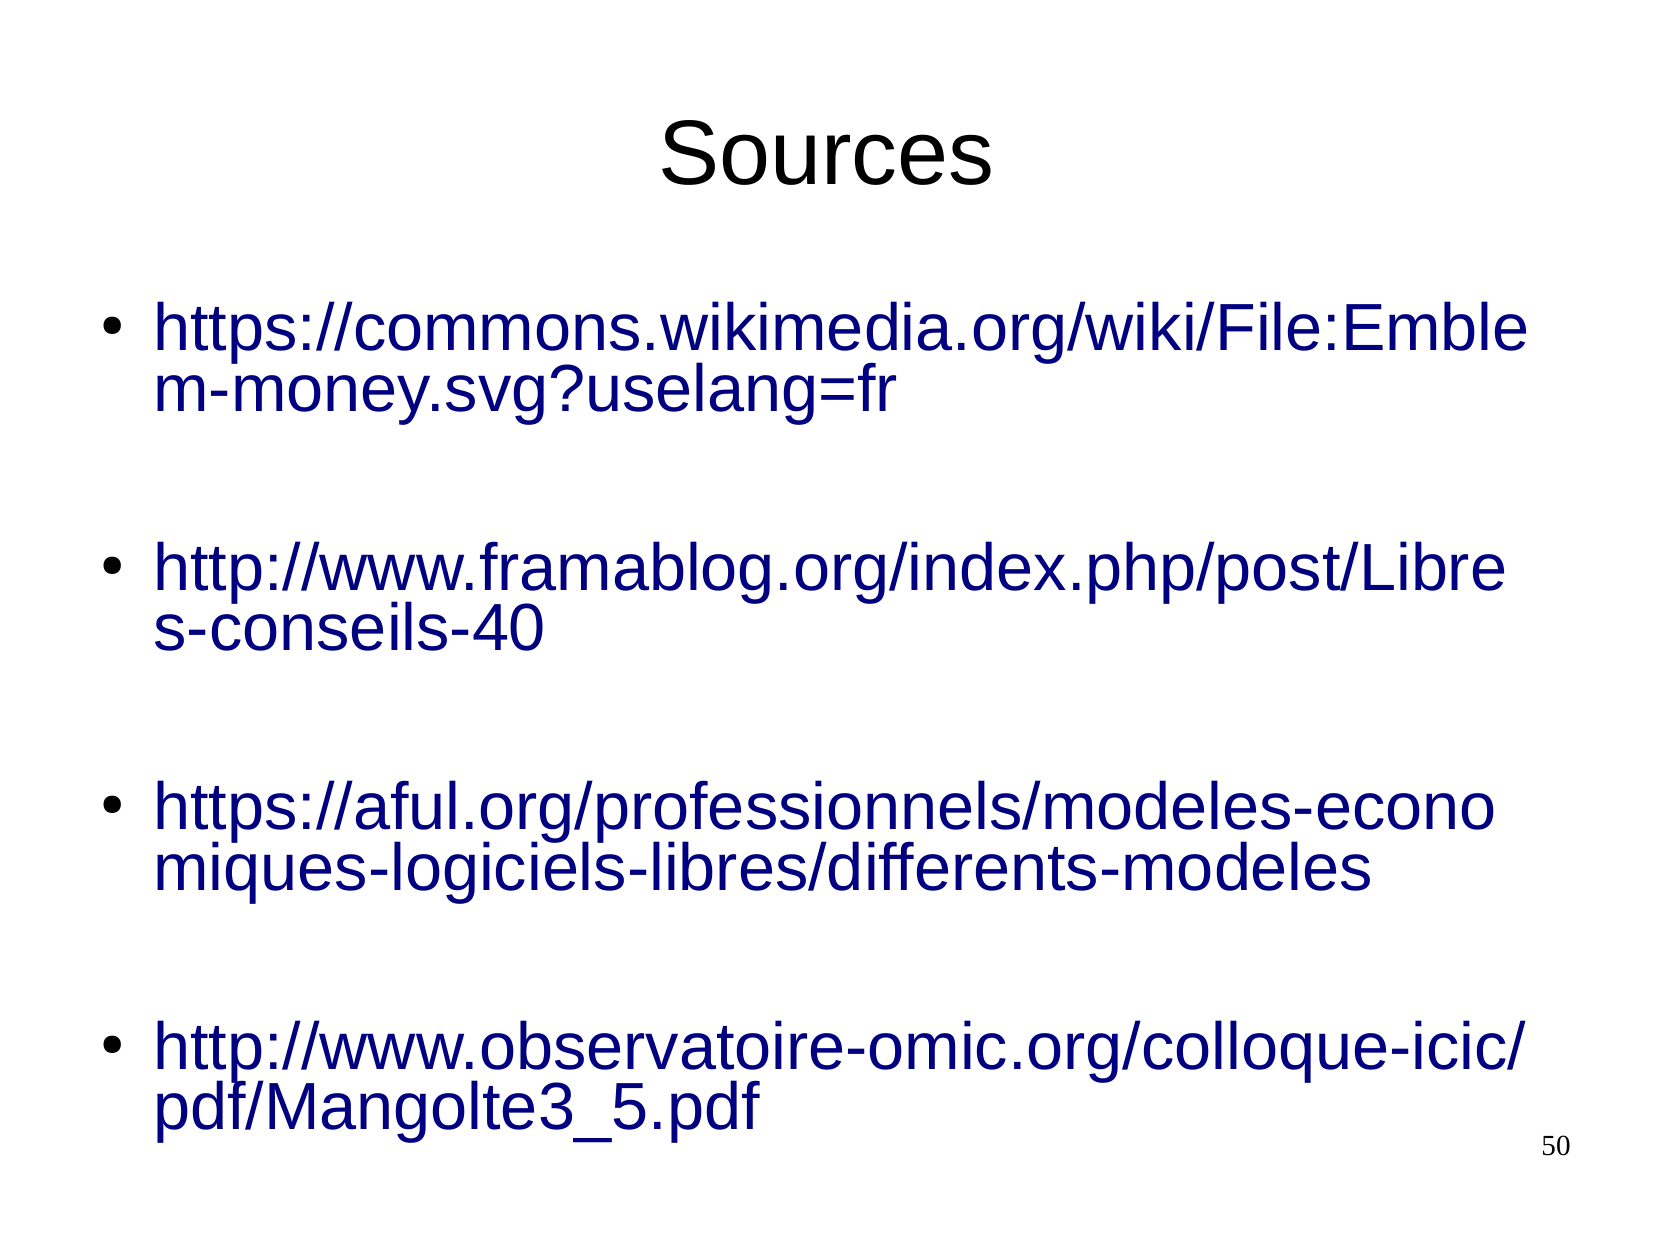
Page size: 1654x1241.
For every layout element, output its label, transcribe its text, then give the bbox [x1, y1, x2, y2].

title Sources [82, 49, 1571, 257]
list https://commons.wikimedia.org/wiki/File:Emblem-money.svg?uselang=fr http://www.framablog.org/index.php/post/Libres-conseils-40 https://aful.org/professionnels/modeles-economiques-logiciels-libres/differents-modeles http://www.observatoire-omic.org/colloque-icic/pdf/Mangolte3_5.pdf [82, 290, 1538, 1010]
